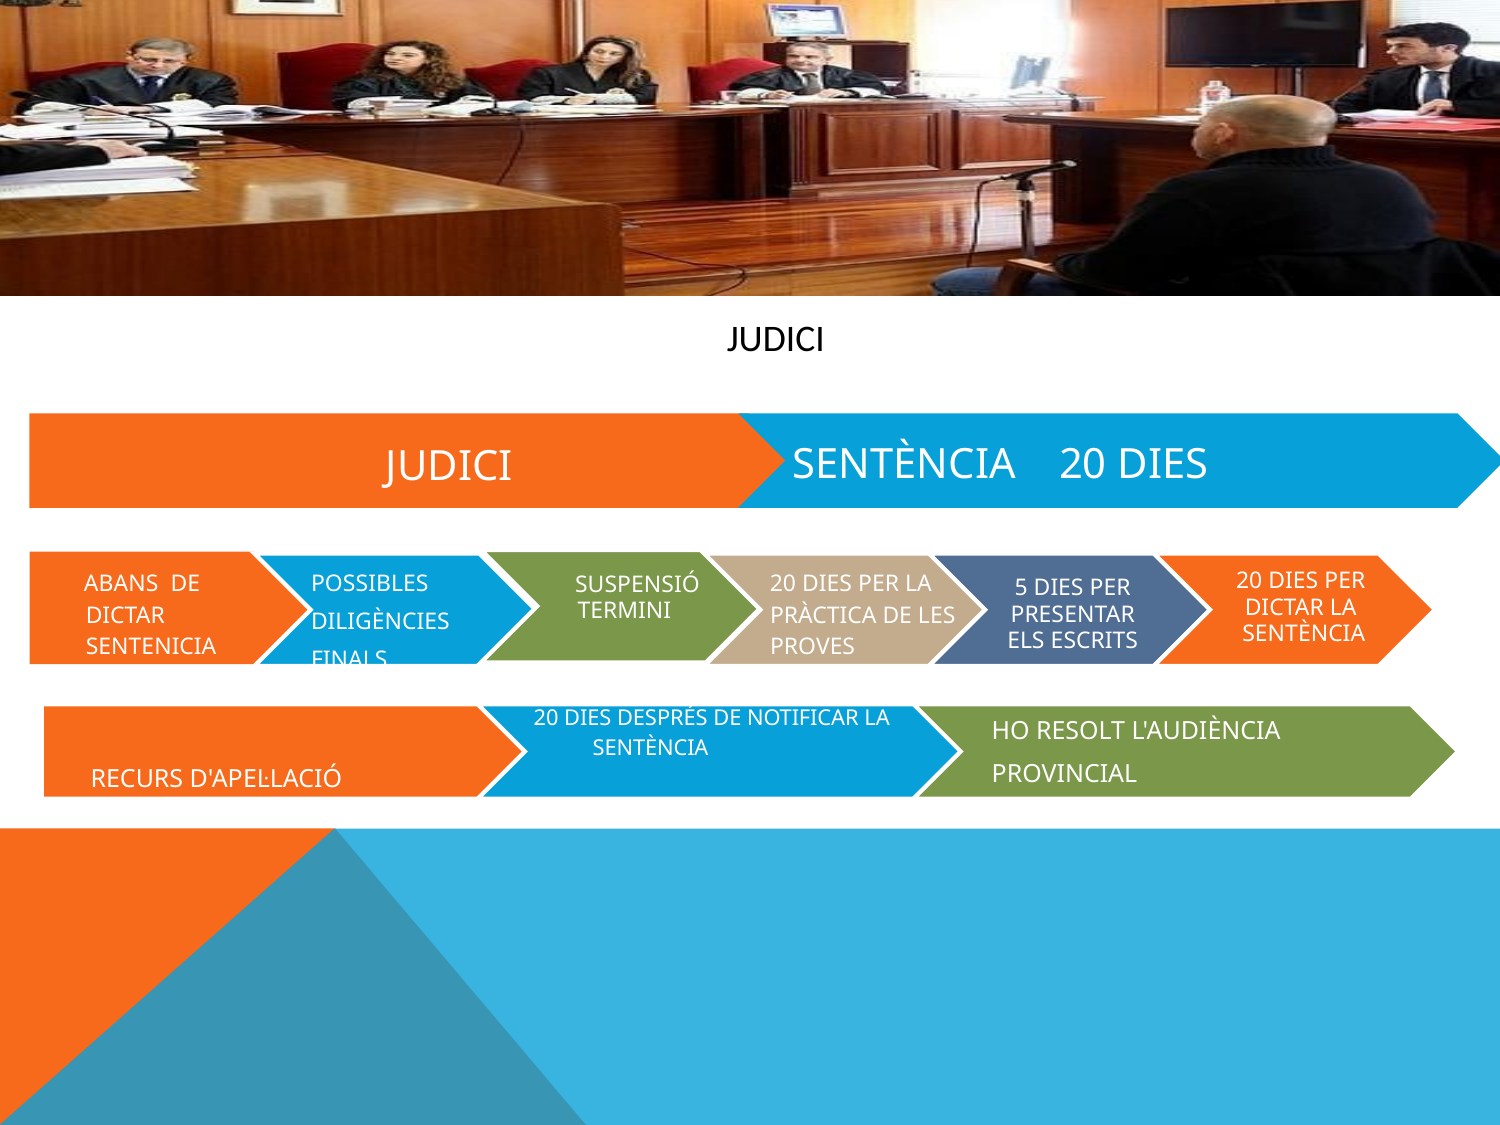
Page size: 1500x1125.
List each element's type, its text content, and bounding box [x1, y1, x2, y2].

text_box 20 DIES DESPRÉS DE NOTIFICAR LA SENTÈNCIA [531, 693, 959, 762]
text_box SUSPENSIÓ TERMINI [547, 564, 701, 625]
text_box [711, 556, 932, 663]
text_box ABANS DE DICTAR SENTENICIA [51, 561, 237, 662]
text_box 20 DIES PER LA PRÀCTICA DE LES PROVES [767, 561, 967, 662]
text_box 5 DIES PER PRESENTAR ELS ESCRITS [994, 568, 1150, 655]
text_box 20 DIES PER DICTAR LA SENTÈNCIA [1218, 561, 1388, 647]
text_box [921, 707, 1454, 796]
text_box [0, 0, 1500, 296]
text_box SENTÈNCIA 20 DIES [779, 432, 1333, 492]
text_box HO RESOLT L'AUDIÈNCIA PROVINCIAL [989, 703, 1390, 790]
text_box [936, 556, 1206, 663]
text_box [485, 707, 946, 796]
text_box [1161, 556, 1431, 663]
text_box [44, 707, 521, 796]
text_box RECURS D'APEL·LACIÓ [88, 722, 389, 796]
title JUDICI [693, 312, 857, 384]
text_box [967, 596, 981, 623]
text_box [261, 556, 482, 590]
text_box [29, 551, 295, 665]
text_box [262, 630, 295, 663]
text_box [488, 553, 755, 660]
text_box JUDICI [383, 433, 562, 493]
text_box [29, 413, 1500, 508]
text_box POSSIBLES DILIGÈNCIES FINALS [295, 561, 532, 674]
